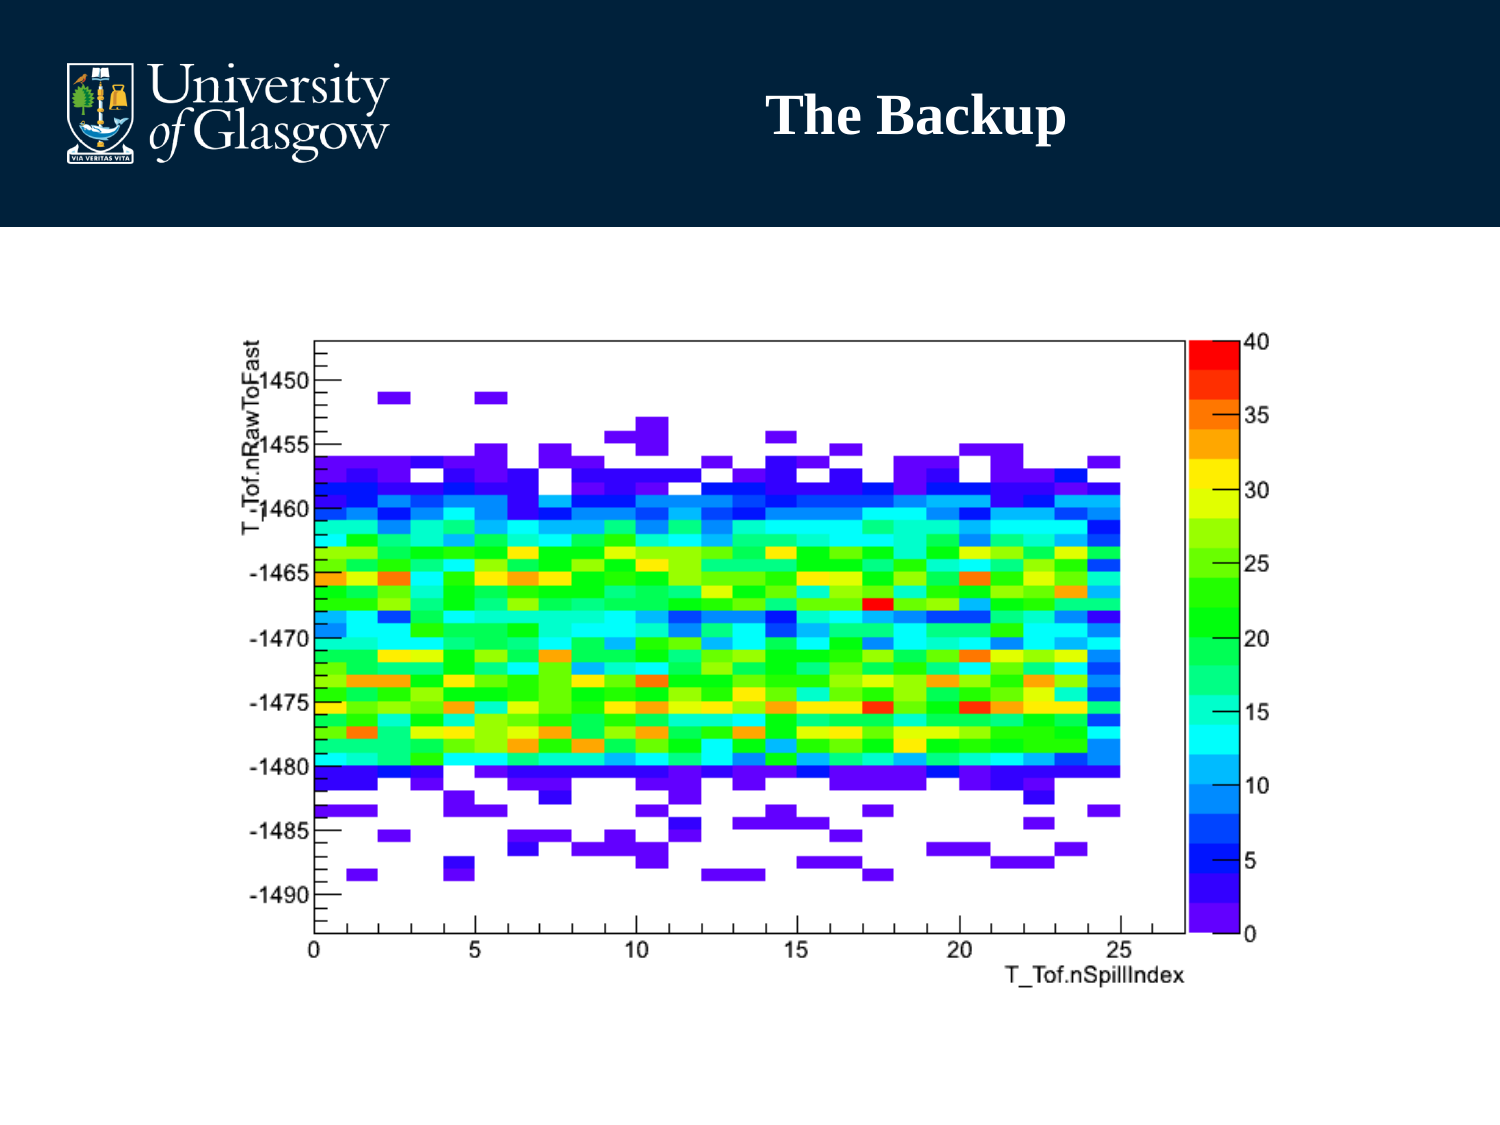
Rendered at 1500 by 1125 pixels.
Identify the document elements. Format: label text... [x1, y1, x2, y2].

picture [206, 267, 1294, 1008]
title The Backup [750, 54, 1464, 168]
